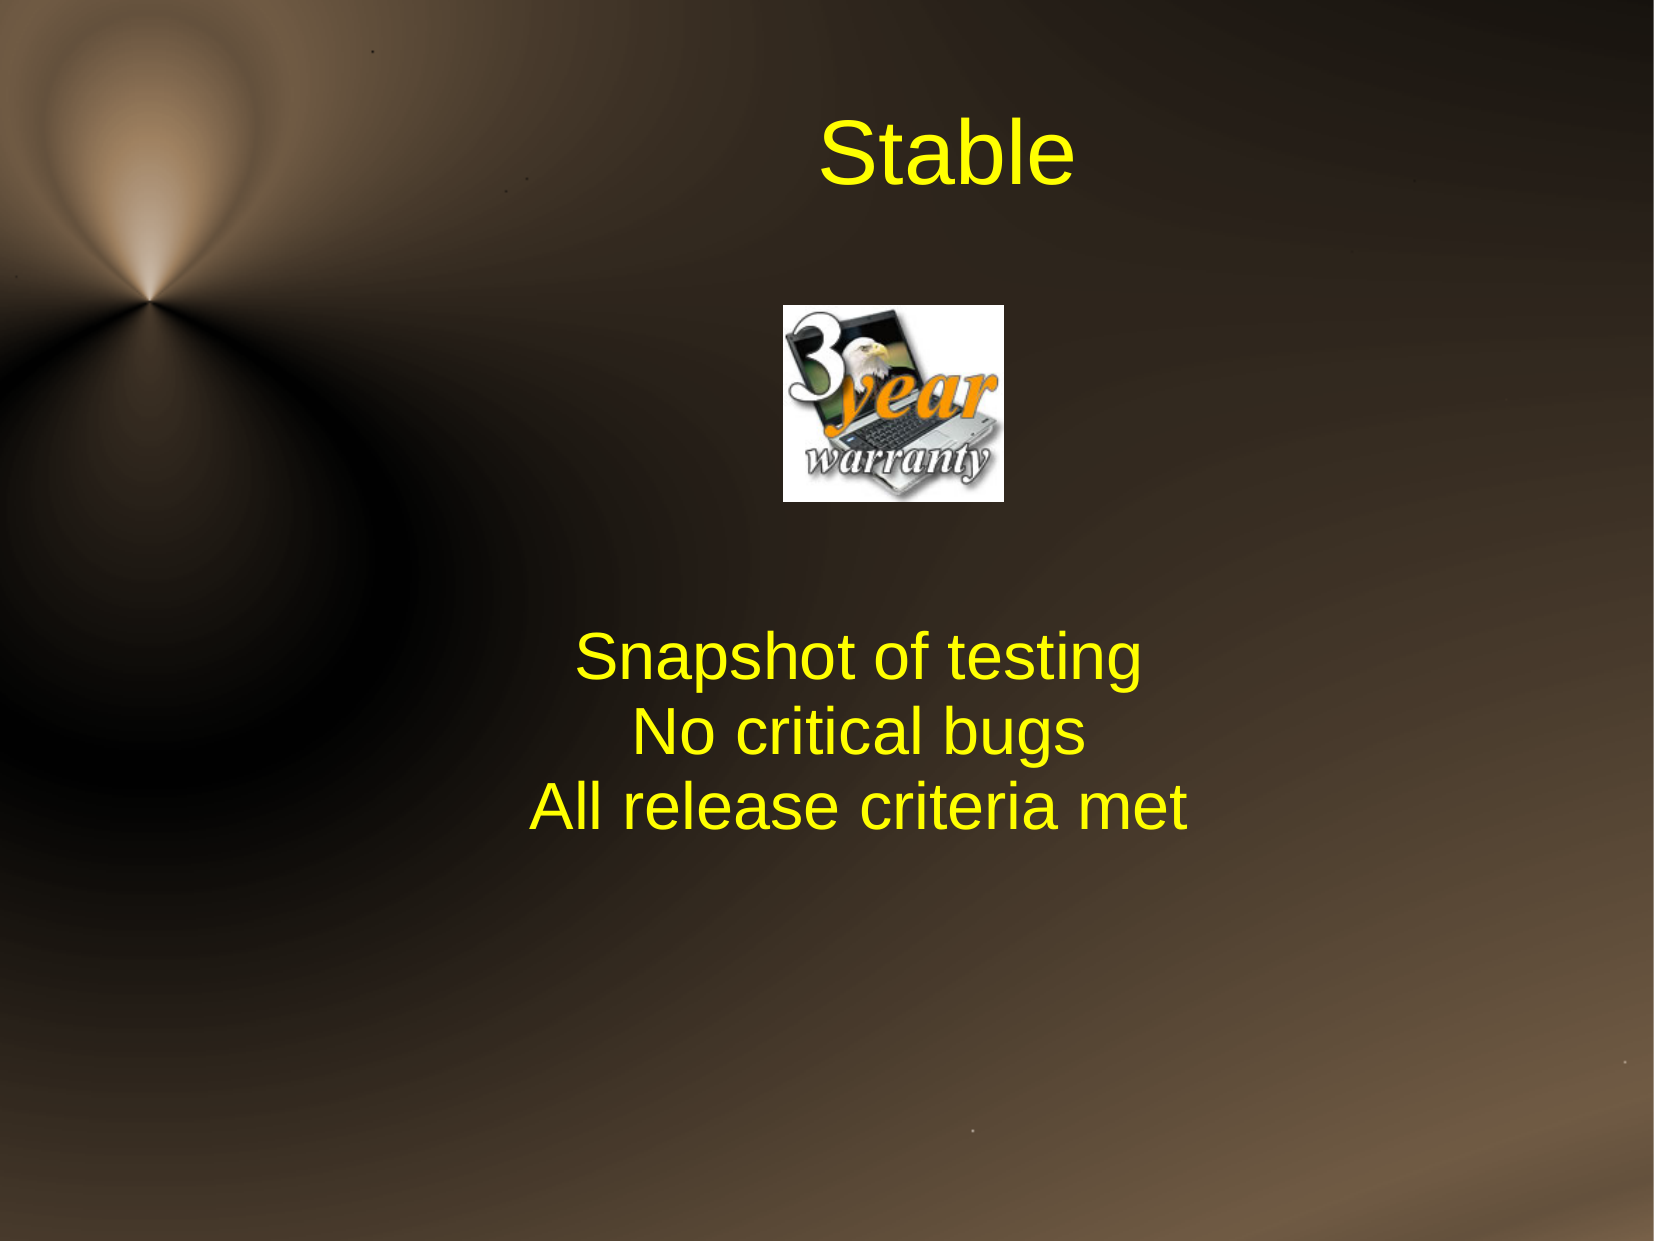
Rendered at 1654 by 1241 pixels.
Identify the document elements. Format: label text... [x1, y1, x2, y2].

title Stable [324, 56, 1571, 250]
subtitle Snapshot of testing No critical bugs All release criteria met [147, 361, 1571, 1102]
picture [0, 0, 1654, 1241]
